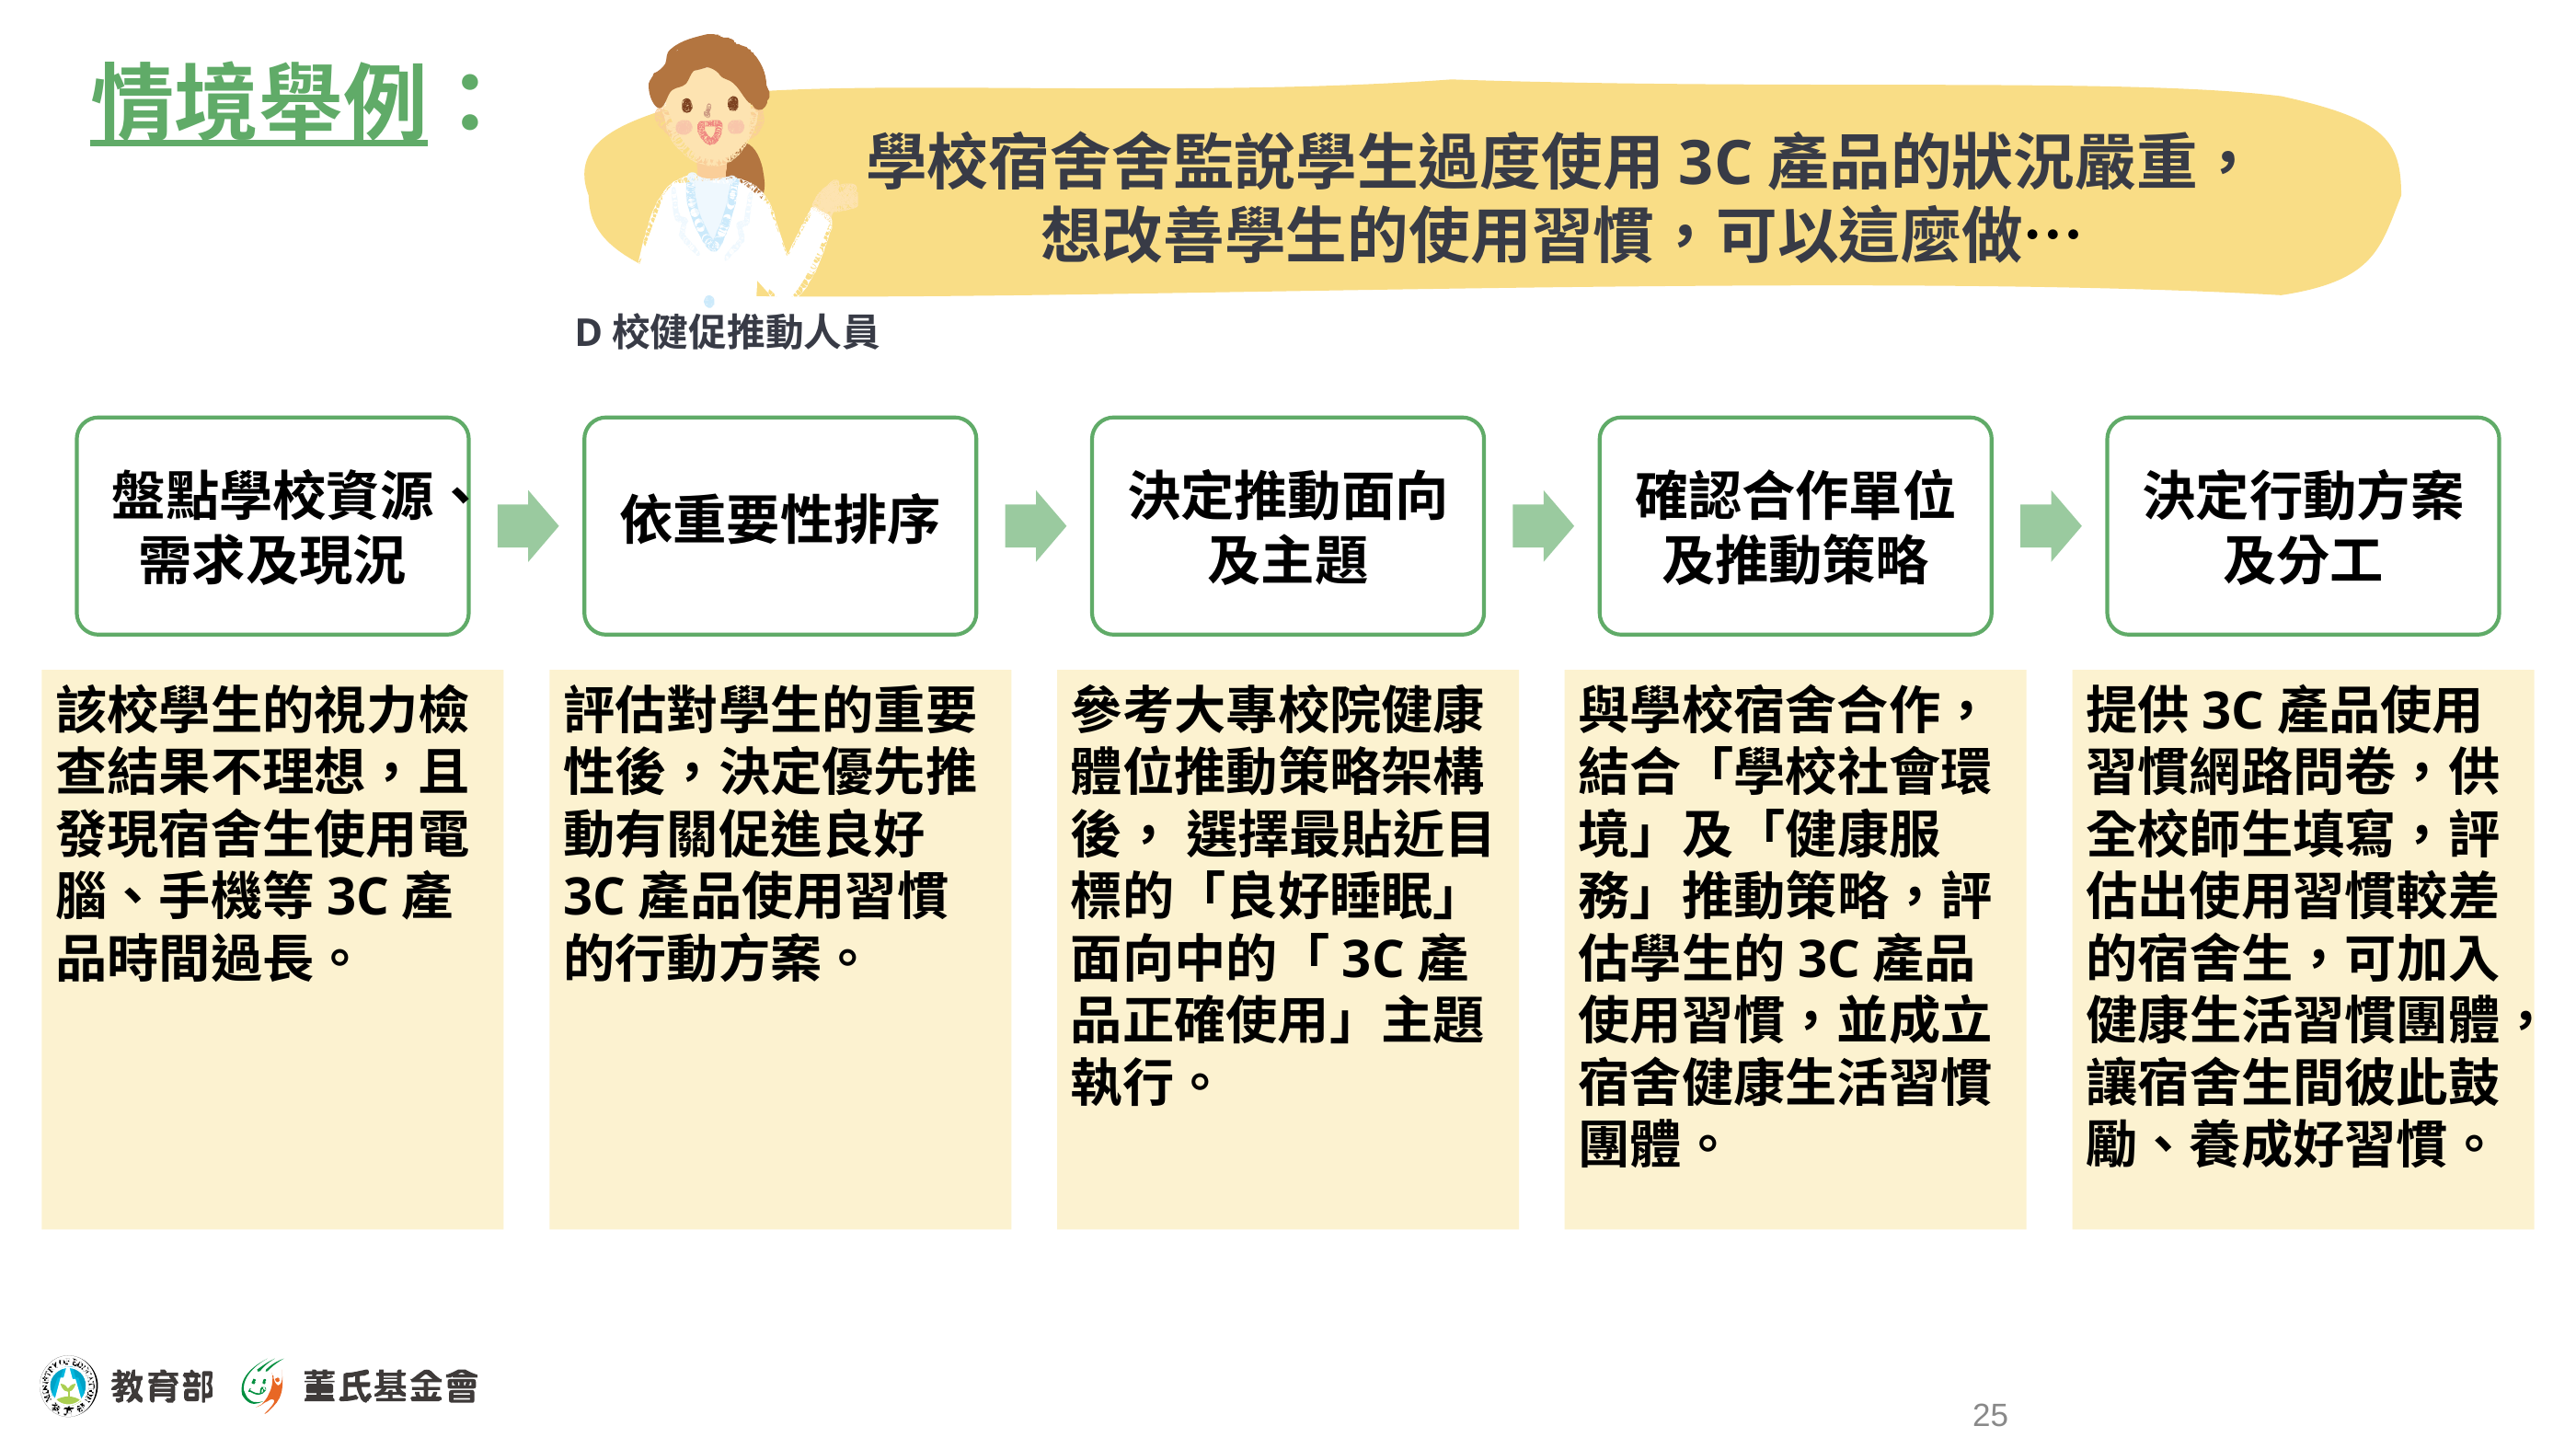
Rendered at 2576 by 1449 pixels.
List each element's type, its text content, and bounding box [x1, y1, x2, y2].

text_box [2020, 489, 2082, 562]
text_box 依重要性排序 [584, 417, 977, 635]
text_box D校健促推動人員 [560, 301, 924, 361]
text_box 提供3C產品使用習慣網路問卷，供全校師生填寫，評估出使用習慣較差的宿舍生，可加入健康生活習慣團體，讓宿舍生間彼此鼓勵、養成好習慣。 [2072, 670, 2535, 1230]
text_box [858, 79, 2350, 116]
text_box [858, 279, 2342, 297]
text_box 評估對學生的重要性後，決定優先推動有關促進良好3C產品使用習慣的行動方案。 [549, 670, 1012, 1230]
text_box [1512, 489, 1575, 562]
text_box 確認合作單位及推動策略 [1599, 417, 1992, 635]
text_box [2383, 136, 2402, 240]
text_box 參考大專校院健康體位推動策略架構後， 選擇最貼近目標的「良好睡眠」面向中的「3C產品正確使用」主題執行。 [1057, 670, 1520, 1230]
text_box 與學校宿舍合作，結合「學校社會環境」及「健康服務」推動策略，評估學生的3C產品使用習慣，並成立宿舍健康生活習慣團體。 [1564, 670, 2027, 1230]
text_box 決定推動面向及主題 [1092, 417, 1485, 635]
text_box 情境舉例： [76, 43, 614, 158]
text_box 決定行動方案及分工 [2107, 417, 2500, 635]
picture [614, 34, 858, 308]
text_box [497, 489, 559, 562]
text_box 學校宿舍舍監說學生過度使用3C產品的狀況嚴重， 想改善學生的使用習慣，可以這麼做… [858, 116, 2383, 279]
text_box 該校學生的視力檢查結果不理想，且發現宿舍生使用電腦、手機等3C產品時間過長。 [41, 670, 504, 1230]
text_box [584, 131, 614, 247]
text_box 25 [1959, 1374, 2560, 1449]
text_box [1005, 489, 1067, 562]
text_box 盤點學校資源、需求及現況 [76, 417, 469, 635]
